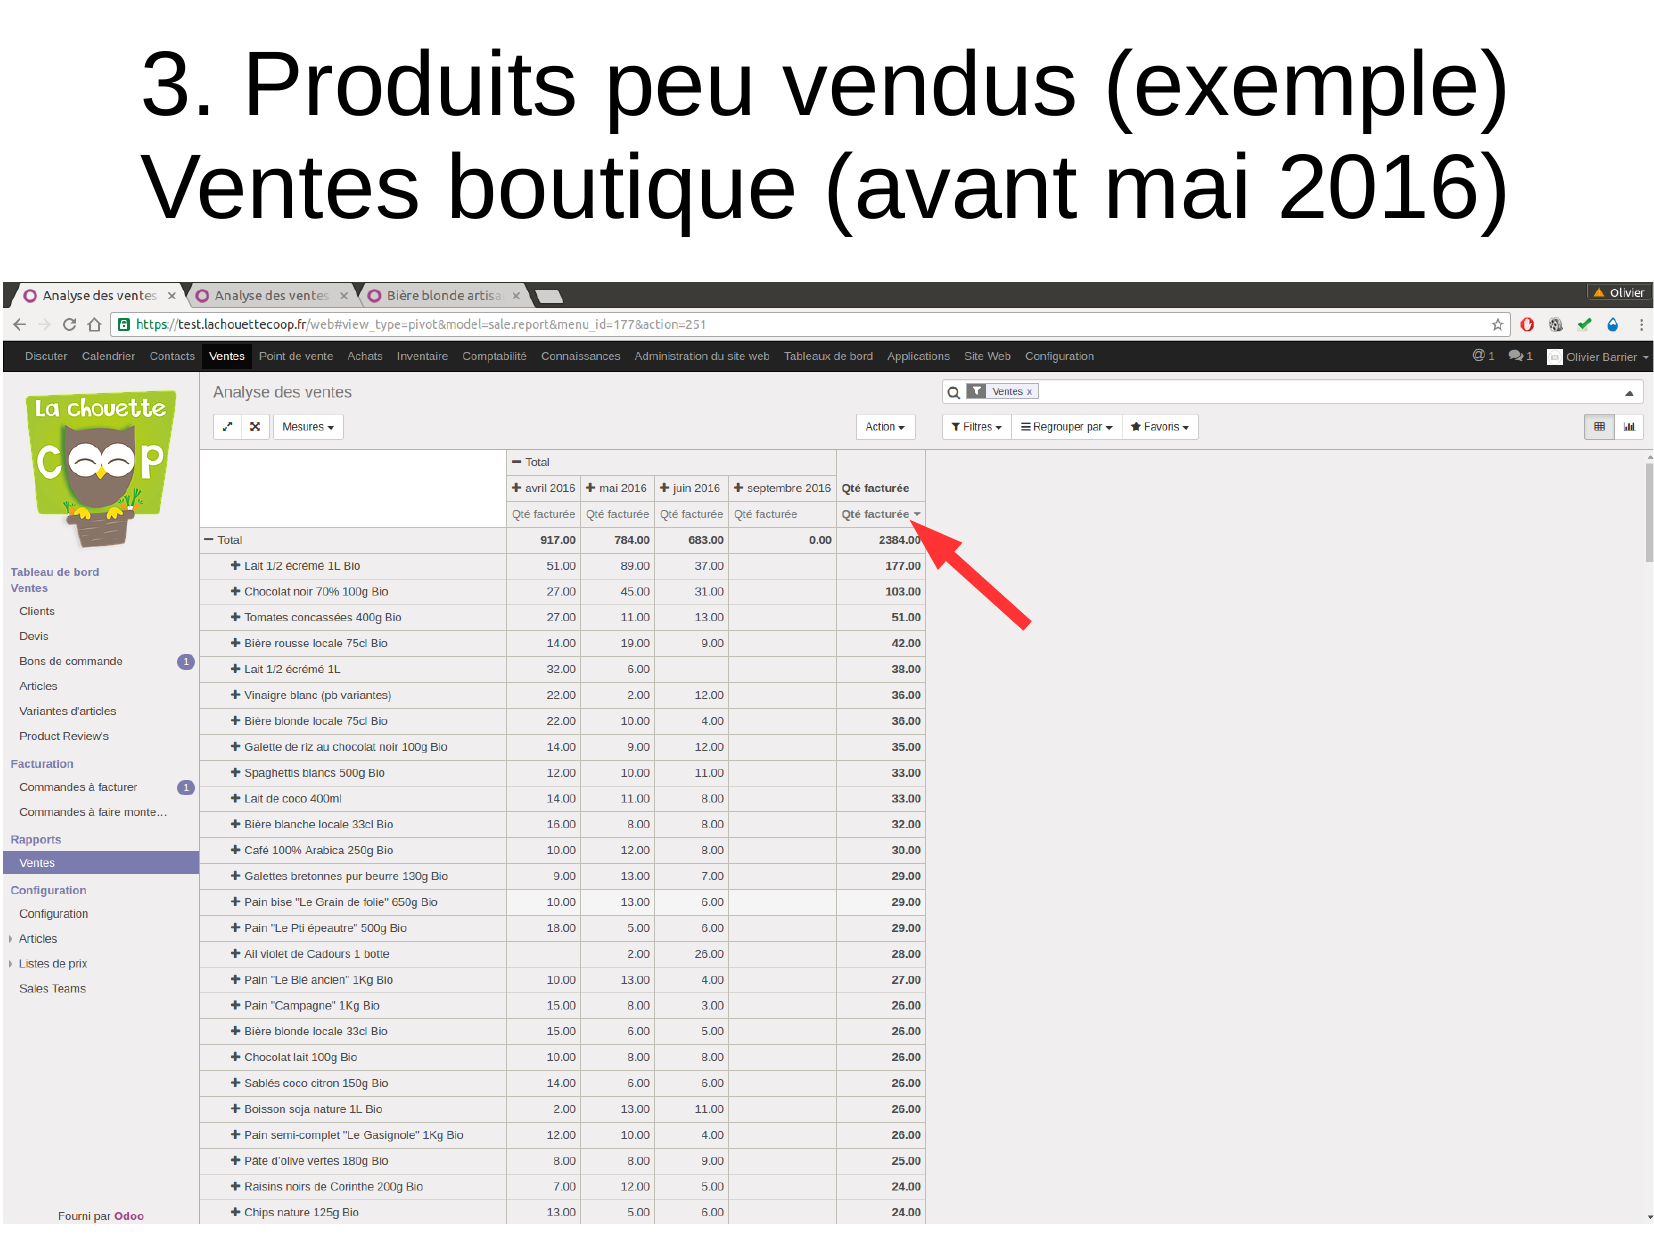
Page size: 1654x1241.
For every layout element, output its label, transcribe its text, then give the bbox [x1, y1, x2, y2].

title 3. Produits peu vendus (exemple) Ventes boutique (avant mai 2016) [82, 31, 1571, 239]
picture [3, 282, 1654, 1224]
